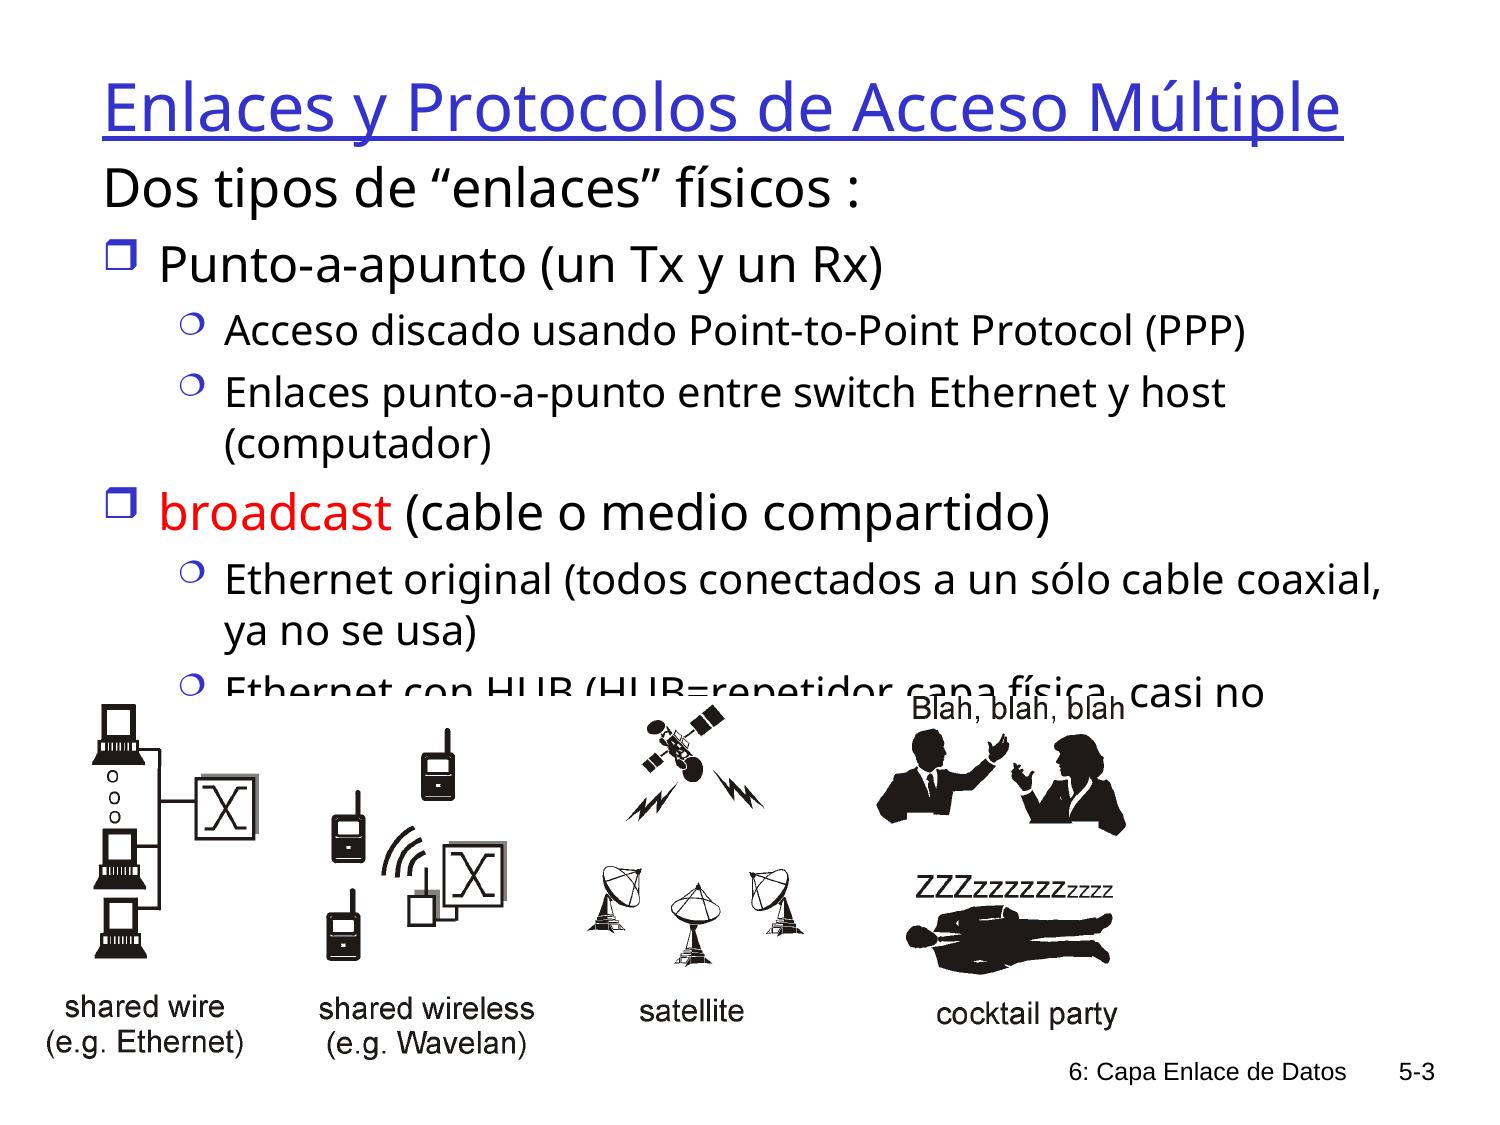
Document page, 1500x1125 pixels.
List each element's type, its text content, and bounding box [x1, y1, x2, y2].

list Dos tipos de “enlaces” físicos : Punto-a-apunto (un Tx y un Rx) Acceso discado usando Point-to-Point Protocol (PPP) Enlaces punto-a-punto entre switch Ethernet y host (computador) broadcast (cable o medio compartido) Ethernet original (todos conectados a un sólo cable coaxial, ya no se usa) Ethernet con HUB (HUB=repetidor capa física, casi no quedan) Flujo de subida en HFC (Hybrid Fiber Coax) 802.11 LAN inalámbrica [87, 146, 1426, 699]
title Enlaces y Protocolos de Acceso Múltiple [87, 23, 1426, 146]
picture [45, 696, 1126, 1060]
